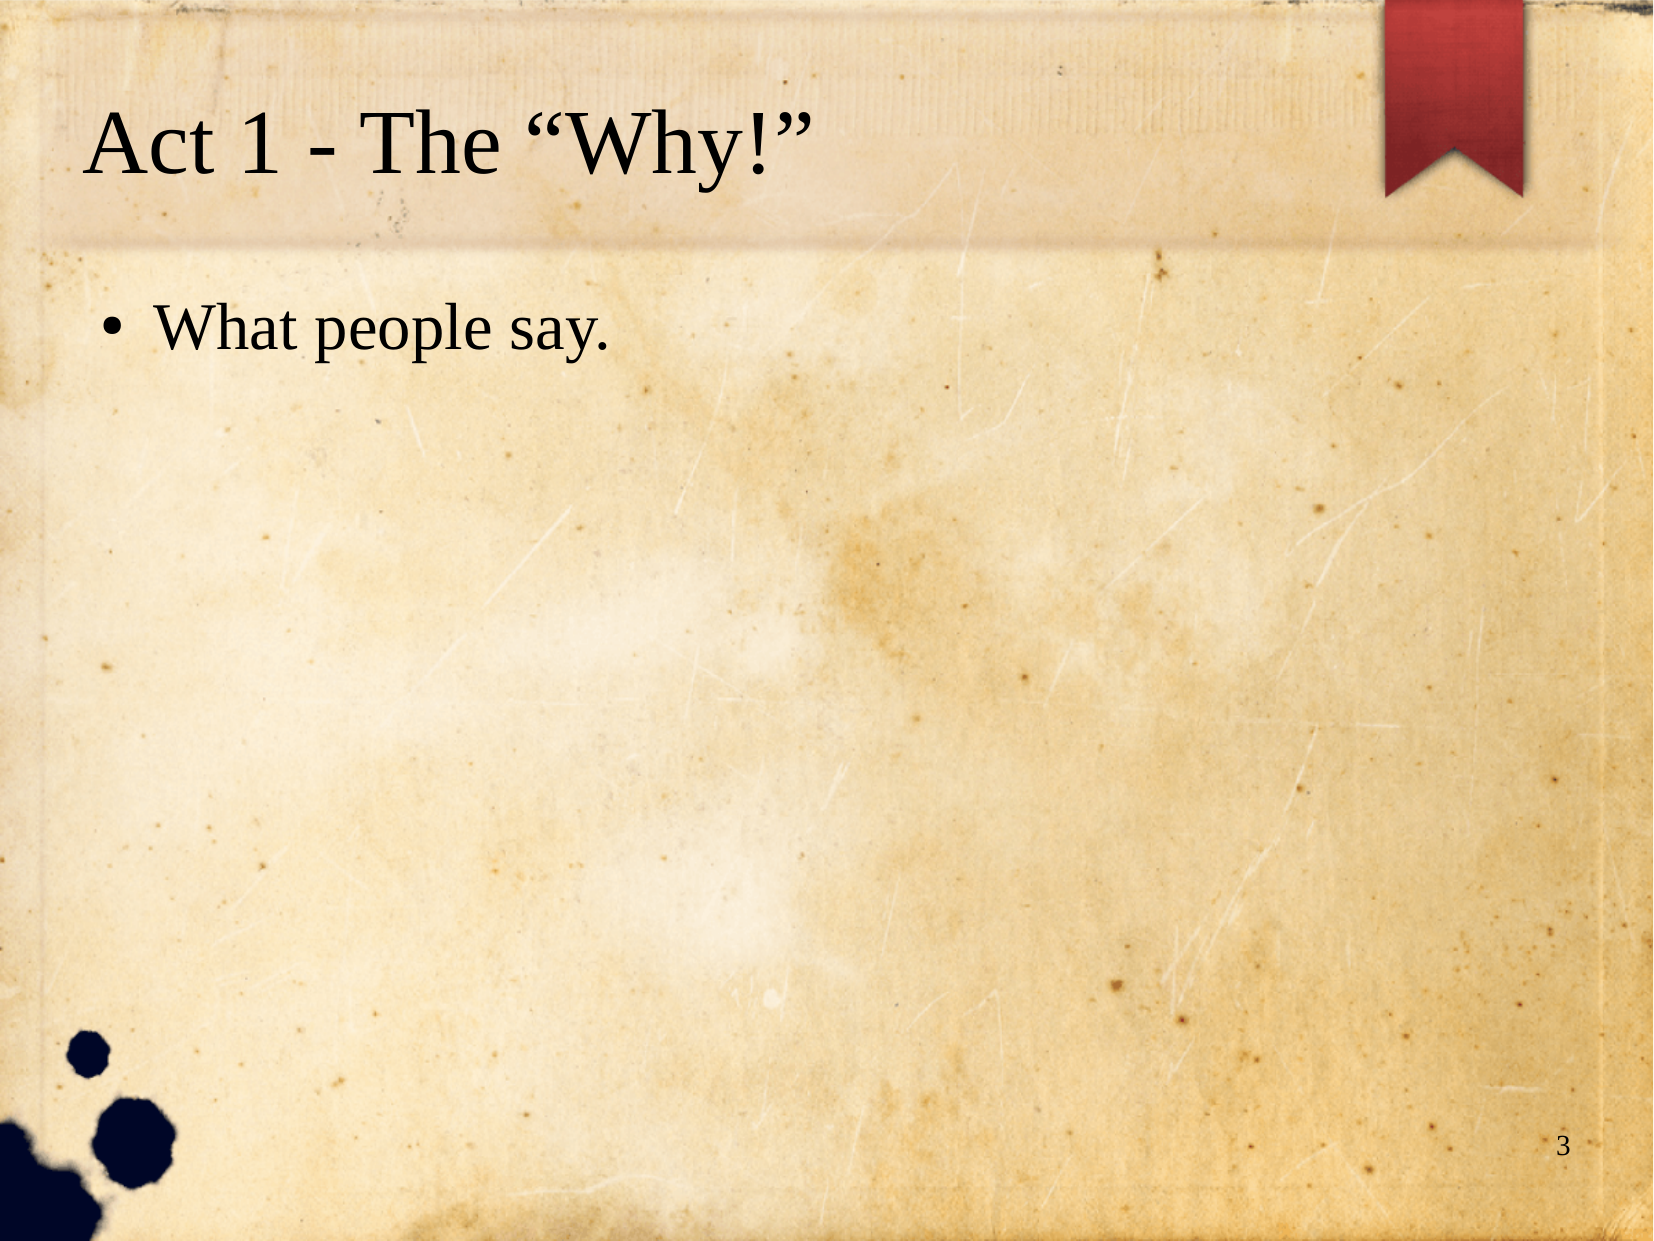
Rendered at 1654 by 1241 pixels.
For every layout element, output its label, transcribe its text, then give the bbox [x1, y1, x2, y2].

picture [0, 0, 1654, 1241]
list What people say. [82, 290, 1538, 1010]
title Act 1 - The “Why!” [82, 49, 1347, 237]
